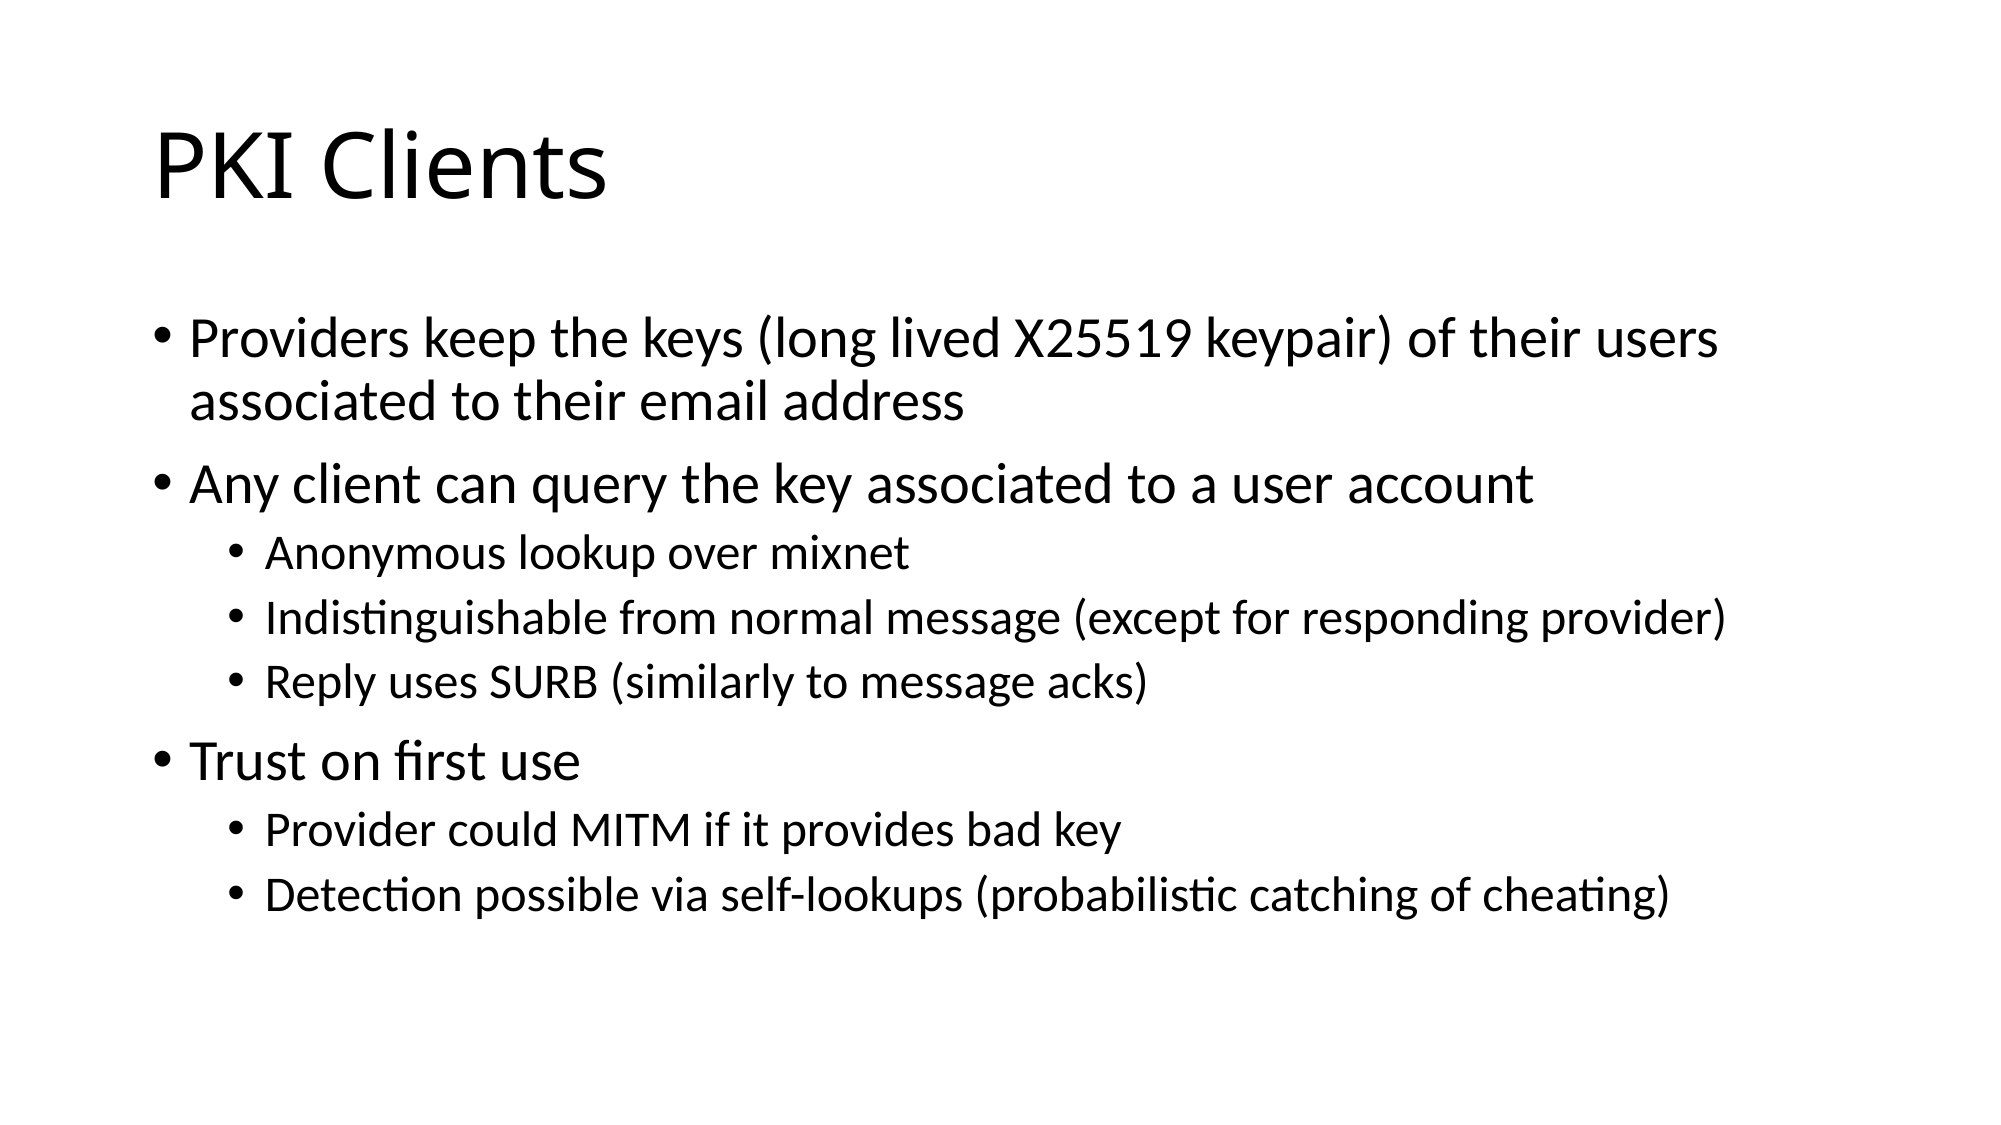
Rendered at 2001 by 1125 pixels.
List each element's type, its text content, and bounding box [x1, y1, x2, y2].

title PKI Clients [137, 59, 1863, 278]
list Providers keep the keys (long lived X25519 keypair) of their users associated to their email address Any client can query the key associated to a user account Anonymous lookup over mixnet Indistinguishable from normal message (except for responding provider) Reply uses SURB (similarly to message acks) Trust on first use Provider could MITM if it provides bad key Detection possible via self-lookups (probabilistic catching of cheating) [137, 299, 1863, 1014]
